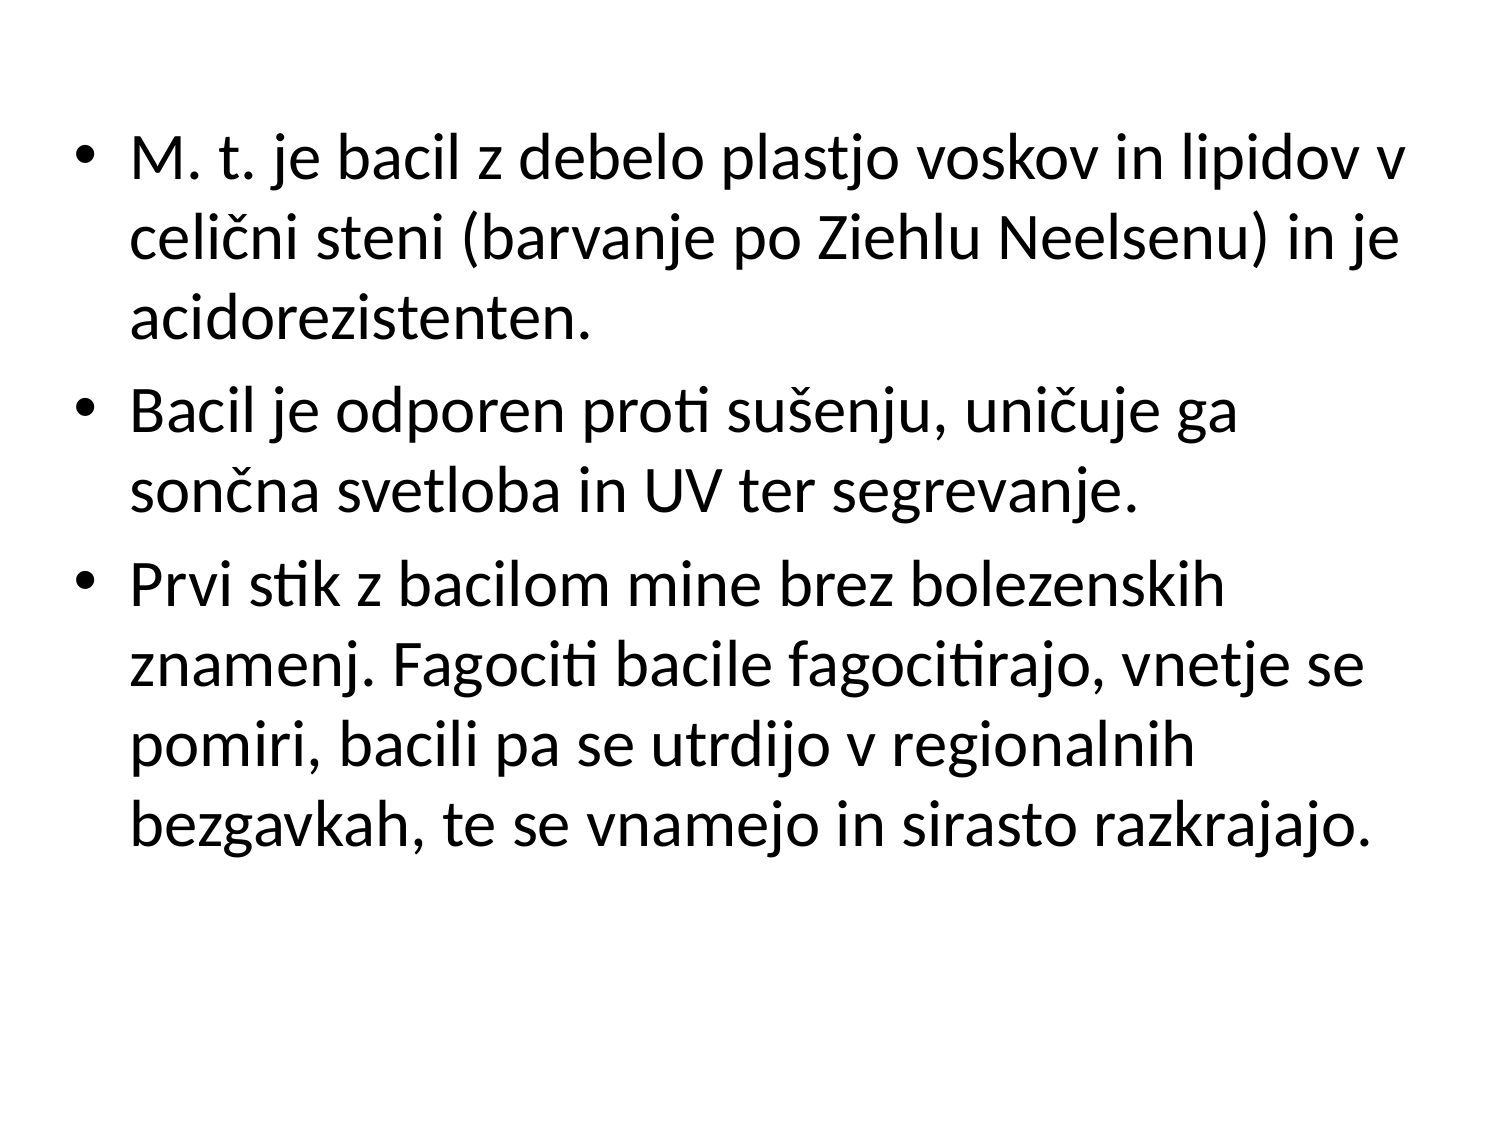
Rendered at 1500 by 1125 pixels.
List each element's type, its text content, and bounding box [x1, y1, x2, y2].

list M. t. je bacil z debelo plastjo voskov in lipidov v celični steni (barvanje po Ziehlu Neelsenu) in je acidorezistenten. Bacil je odporen proti sušenju, uničuje ga sončna svetloba in UV ter segrevanje. Prvi stik z bacilom mine brez bolezenskih znamenj. Fagociti bacile fagocitirajo, vnetje se pomiri, bacili pa se utrdijo v regionalnih bezgavkah, te se vnamejo in sirasto razkrajajo. [58, 105, 1425, 1005]
